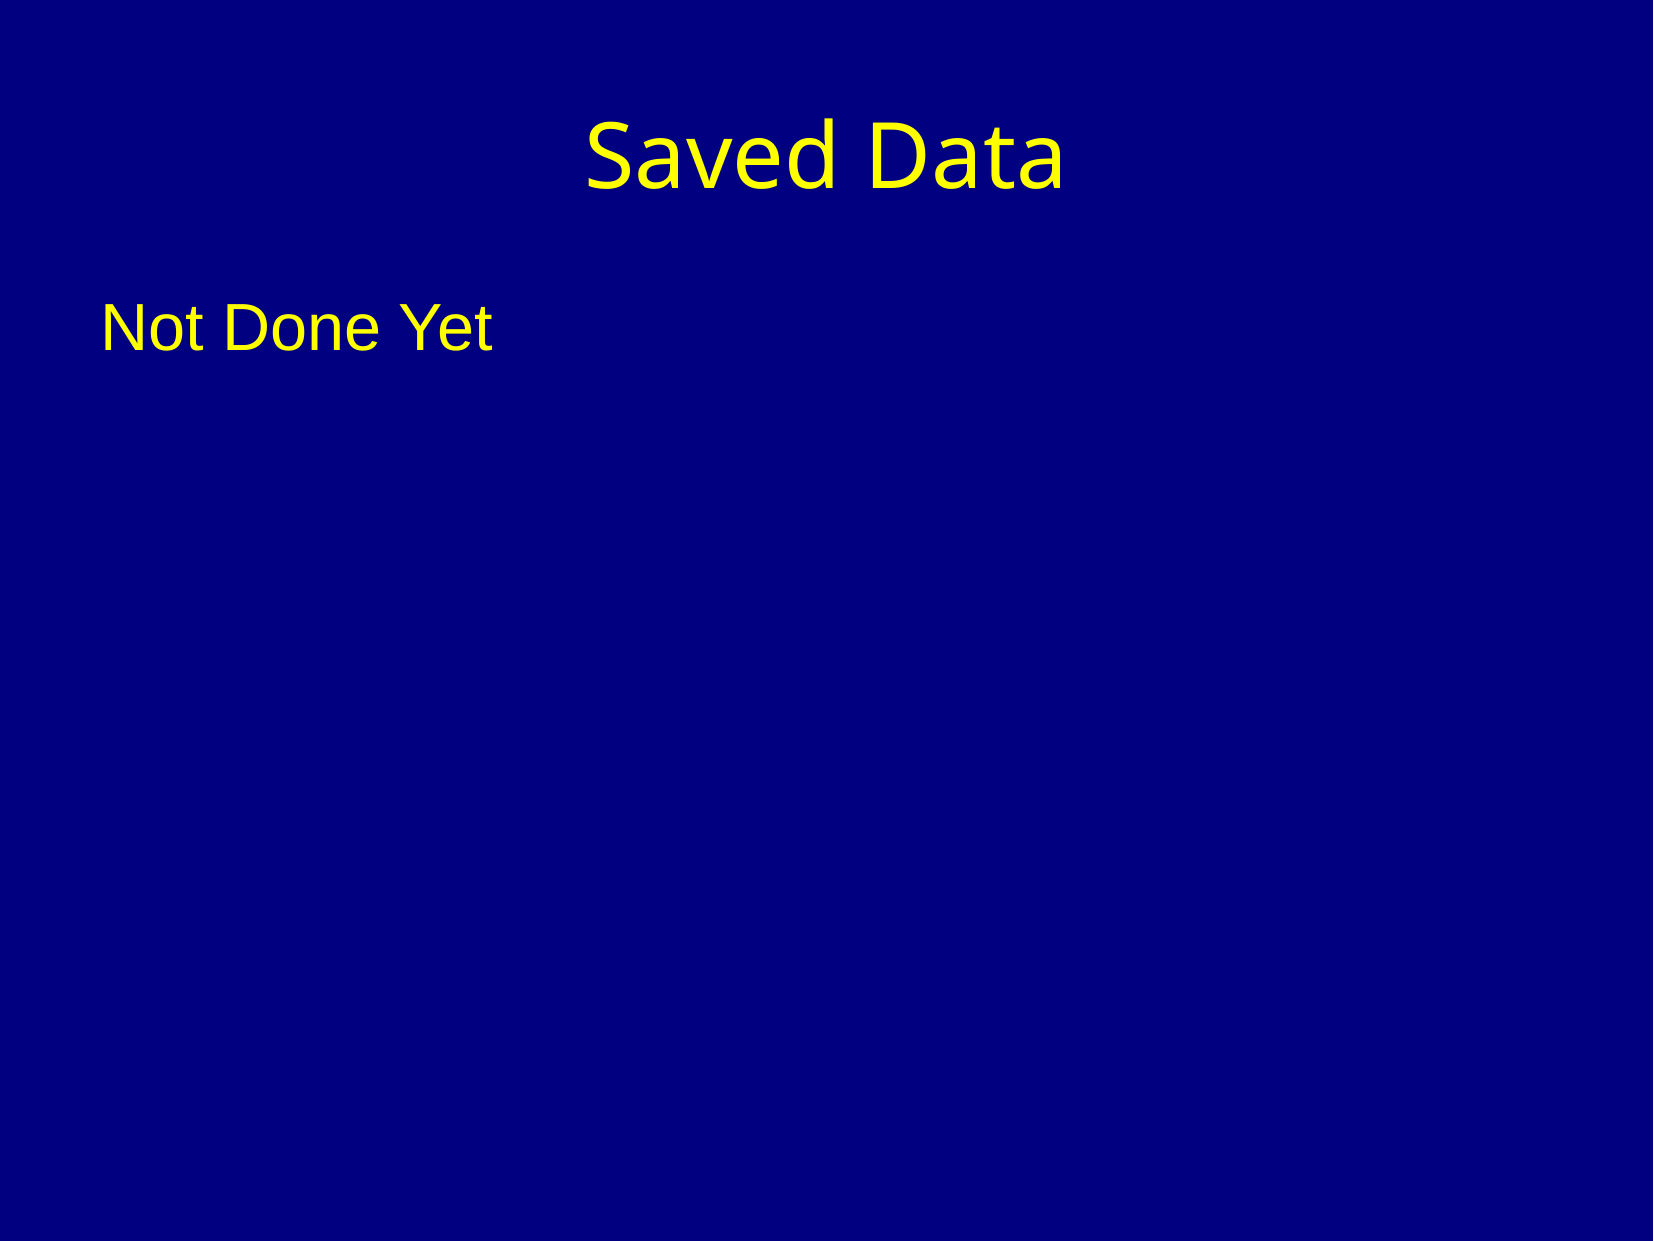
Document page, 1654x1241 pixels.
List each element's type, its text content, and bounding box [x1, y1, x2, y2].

title Saved Data [82, 49, 1571, 257]
list Not Done Yet [82, 290, 1571, 1095]
